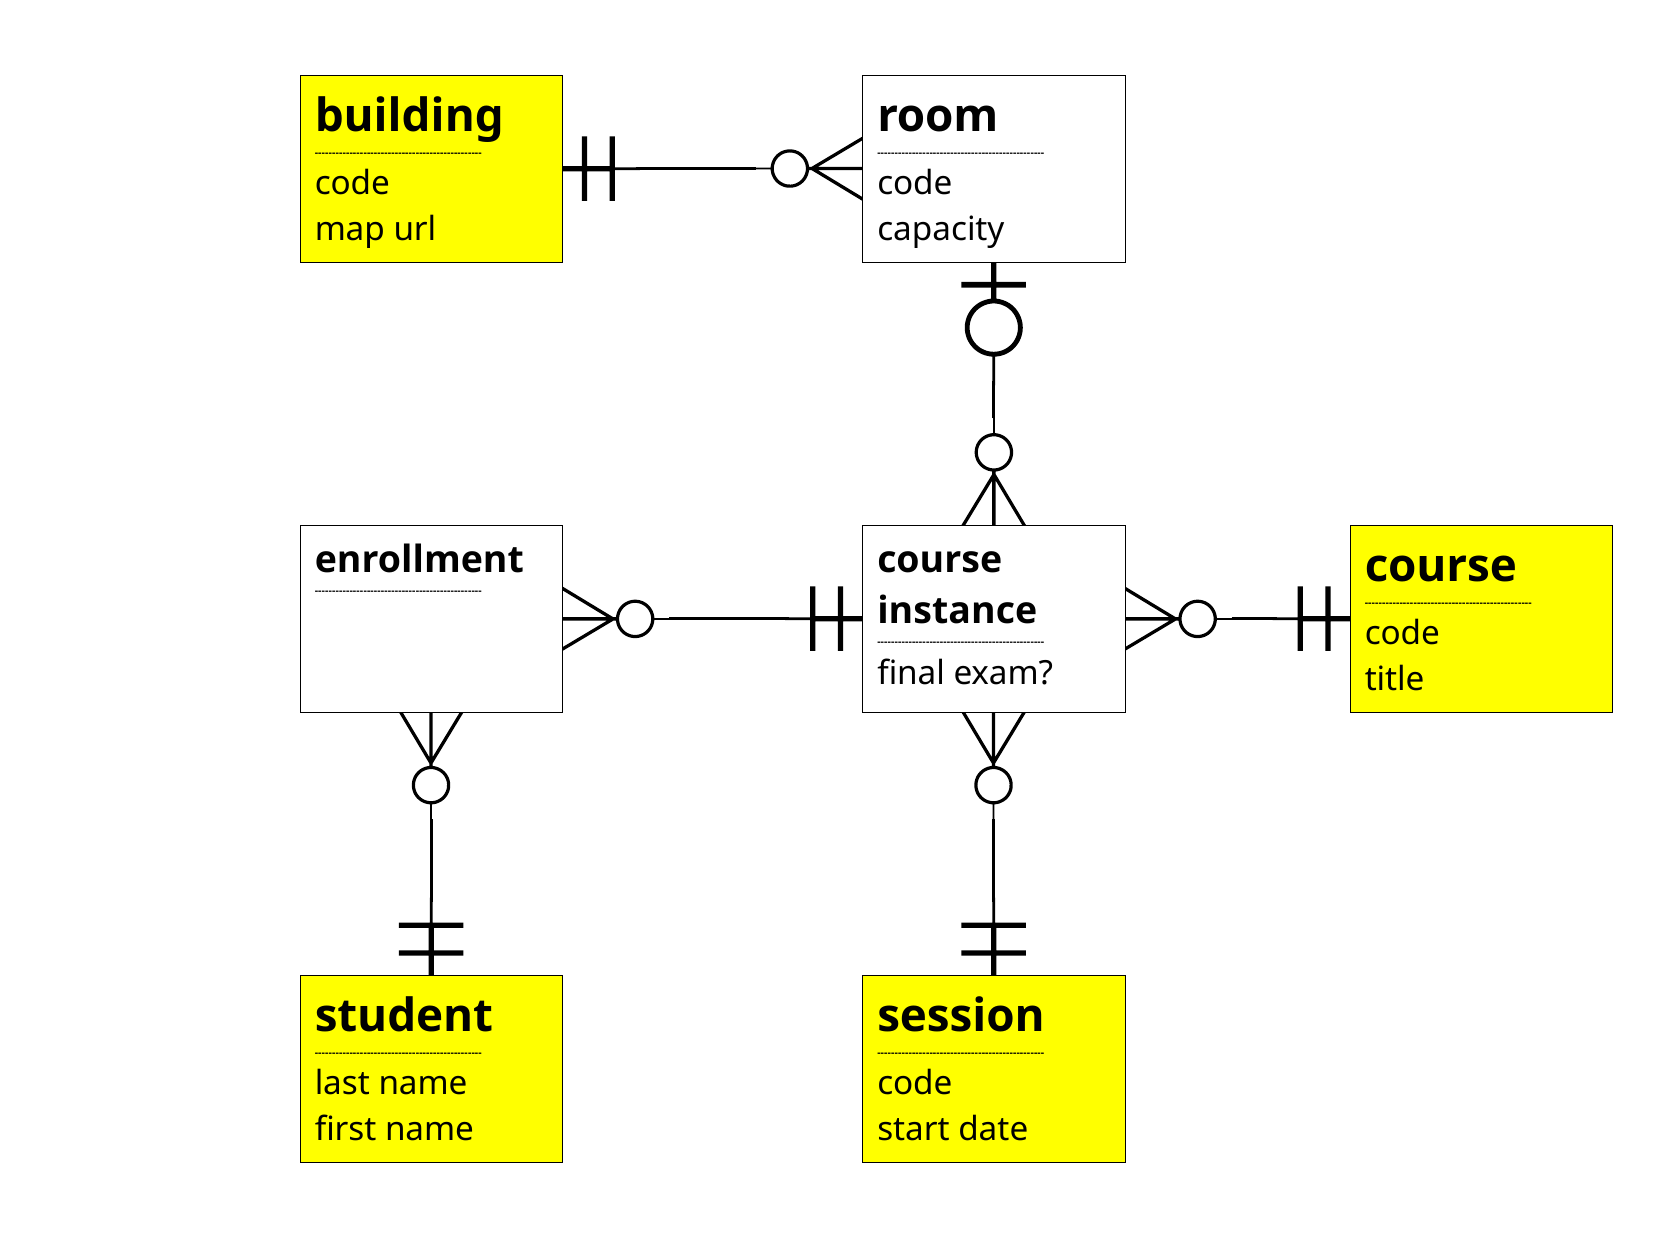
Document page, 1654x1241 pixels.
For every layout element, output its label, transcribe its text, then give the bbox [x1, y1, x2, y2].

text_box course ------------------------------------------------ code title [1350, 525, 1613, 713]
text_box room ------------------------------------------------ code capacity [862, 75, 1126, 263]
text_box course instance ------------------------------------------------ final exam? [862, 525, 1126, 713]
text_box enrollment ------------------------------------------------ [300, 525, 563, 713]
text_box session ------------------------------------------------ code start date [862, 975, 1126, 1163]
text_box building ------------------------------------------------ code map url [300, 75, 563, 263]
text_box student ------------------------------------------------ last name first name [300, 975, 563, 1163]
